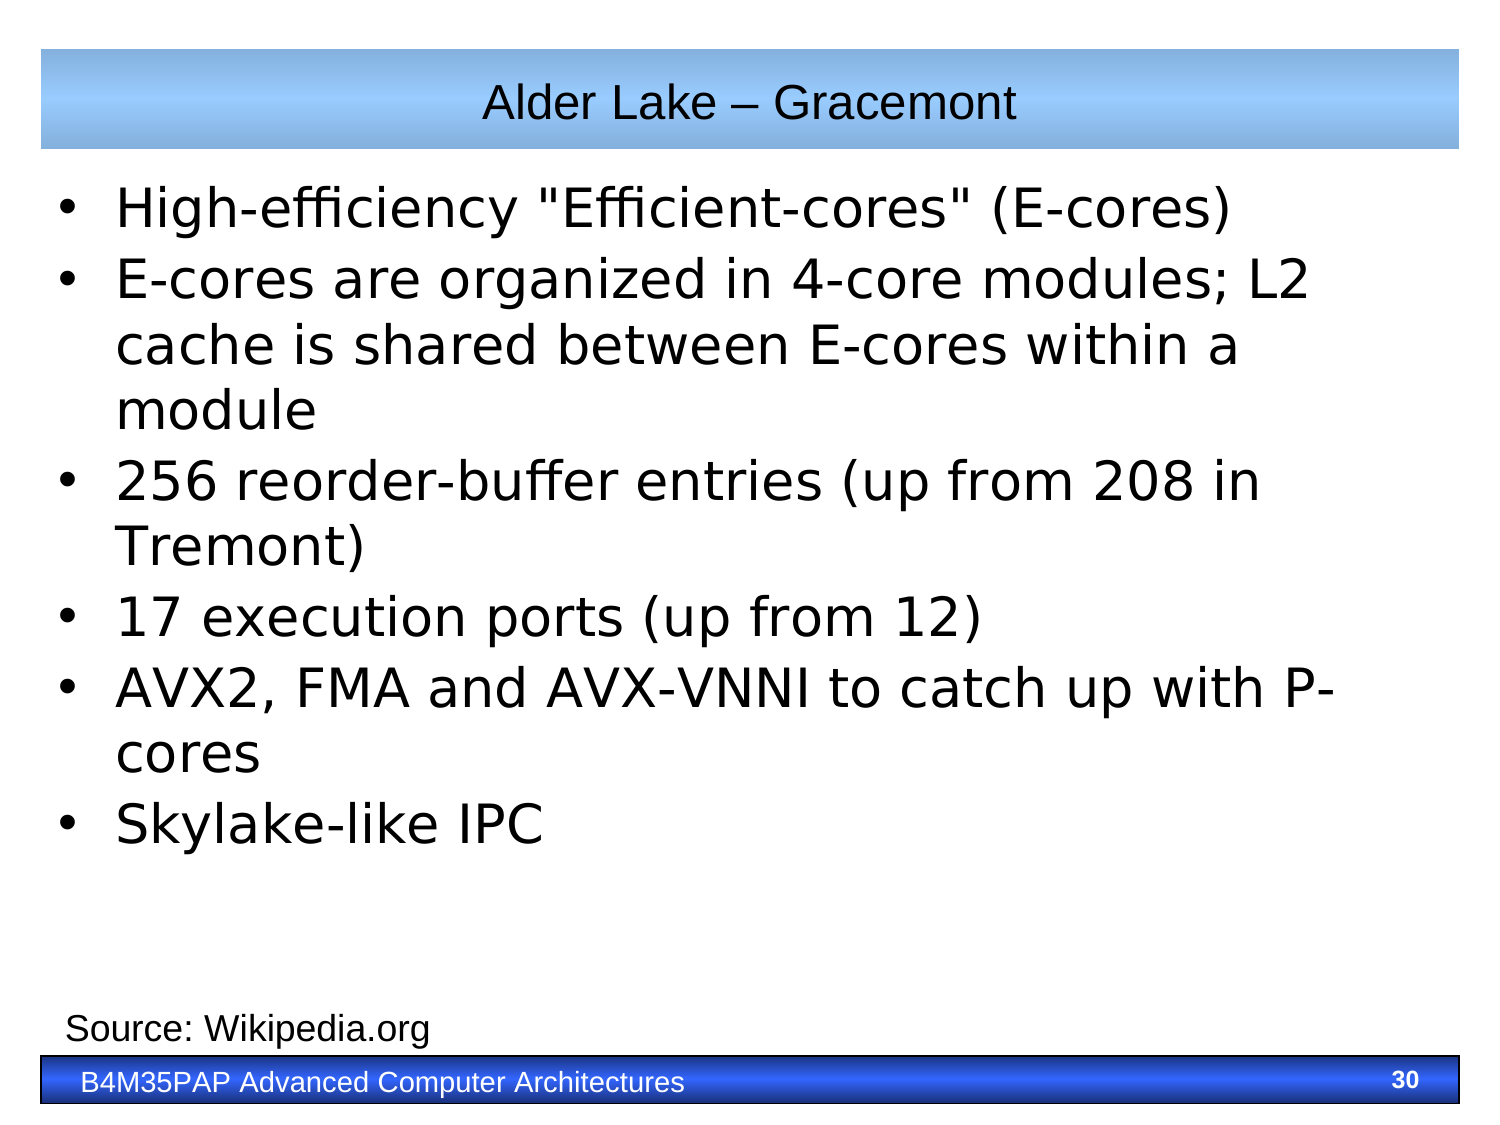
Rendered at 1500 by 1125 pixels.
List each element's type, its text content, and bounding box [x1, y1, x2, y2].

list High-efficiency "Efficient-cores" (E-cores) E-cores are organized in 4-core modules; L2 cache is shared between E-cores within a module 256 reorder-buffer entries (up from 208 in Tremont) 17 execution ports (up from 12) AVX2, FMA and AVX-VNNI to catch up with P-cores Skylake-like IPC [44, 166, 1458, 1045]
title Alder Lake – Gracemont [41, 49, 1459, 149]
text_box Source: Wikipedia.org [49, 999, 1038, 1057]
